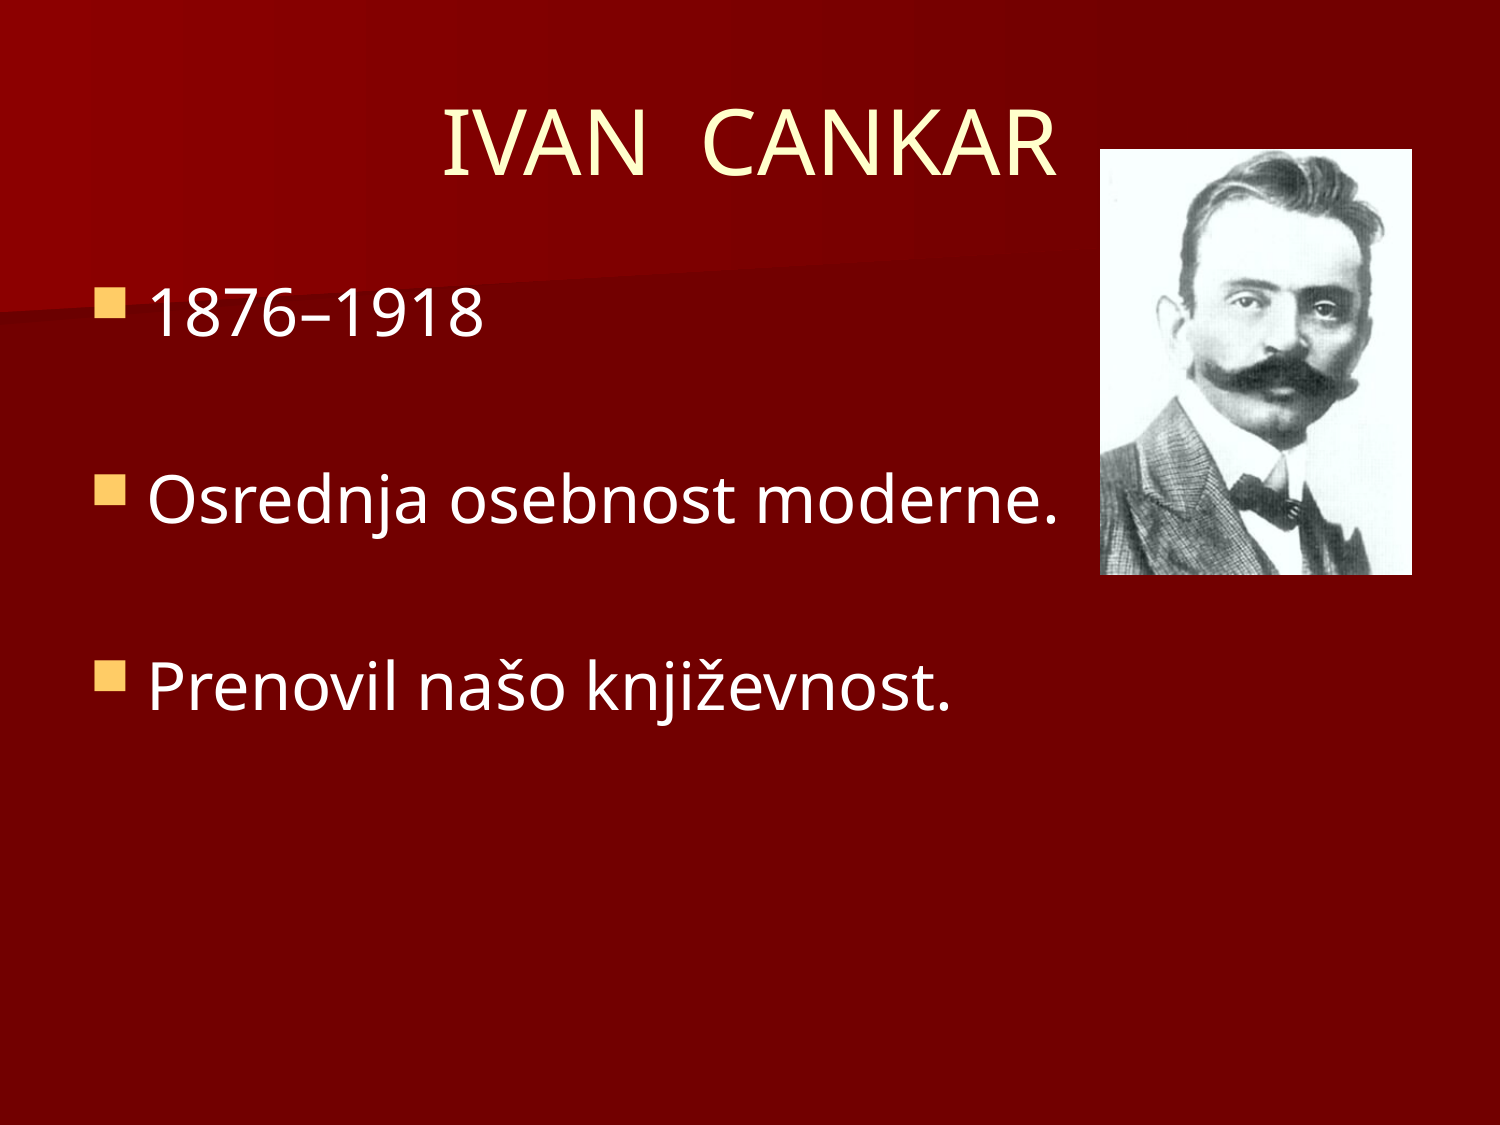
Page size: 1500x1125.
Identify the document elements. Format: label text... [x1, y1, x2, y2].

list 1876–1918 Osrednja osebnost moderne. Prenovil našo književnost. [75, 262, 1425, 1000]
title IVAN CANKAR [75, 45, 1425, 233]
picture [1100, 149, 1412, 575]
